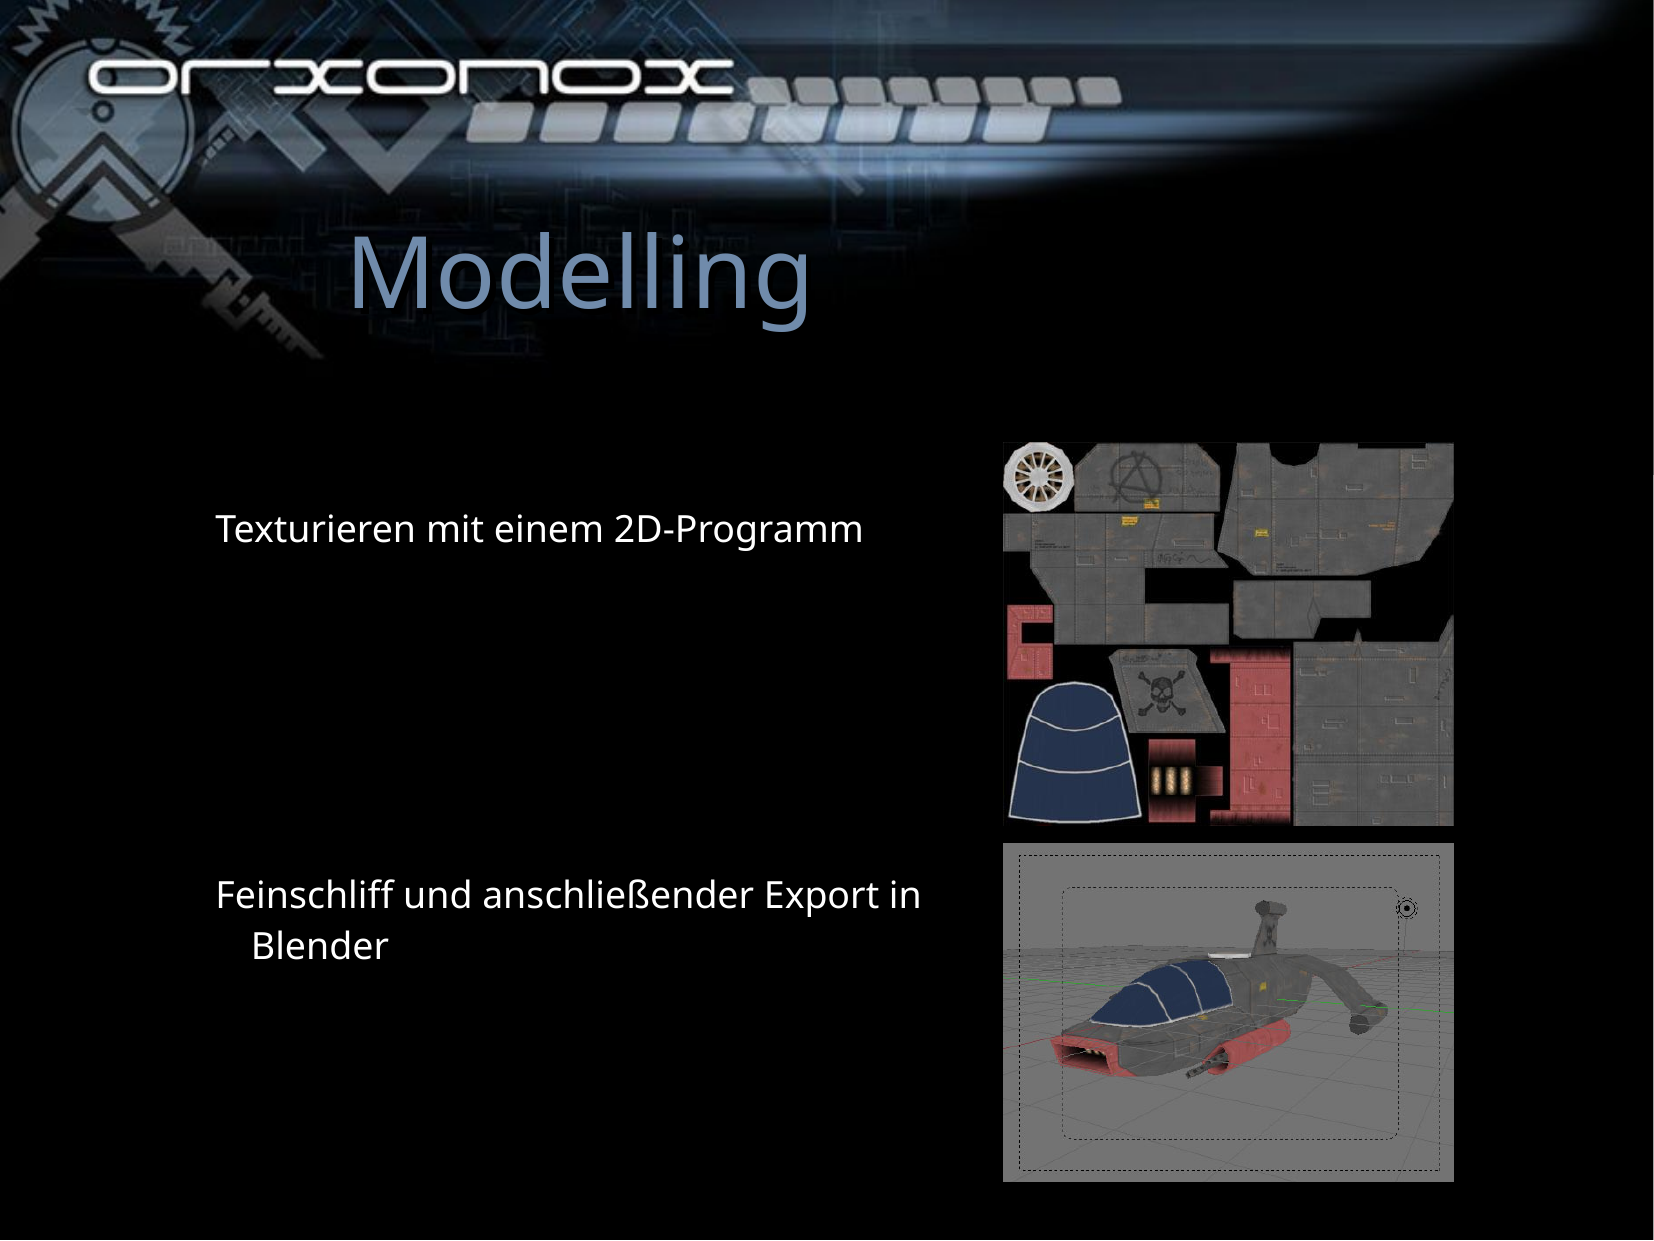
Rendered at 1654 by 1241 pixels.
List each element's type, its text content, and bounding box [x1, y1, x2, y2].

text_box Modelling [330, 194, 1306, 326]
list Texturieren mit einem 2D-Programm [180, 502, 1037, 621]
list Feinschliff und anschließender Export in Blender [180, 868, 975, 987]
picture [0, 0, 1654, 826]
picture [1003, 843, 1454, 1182]
